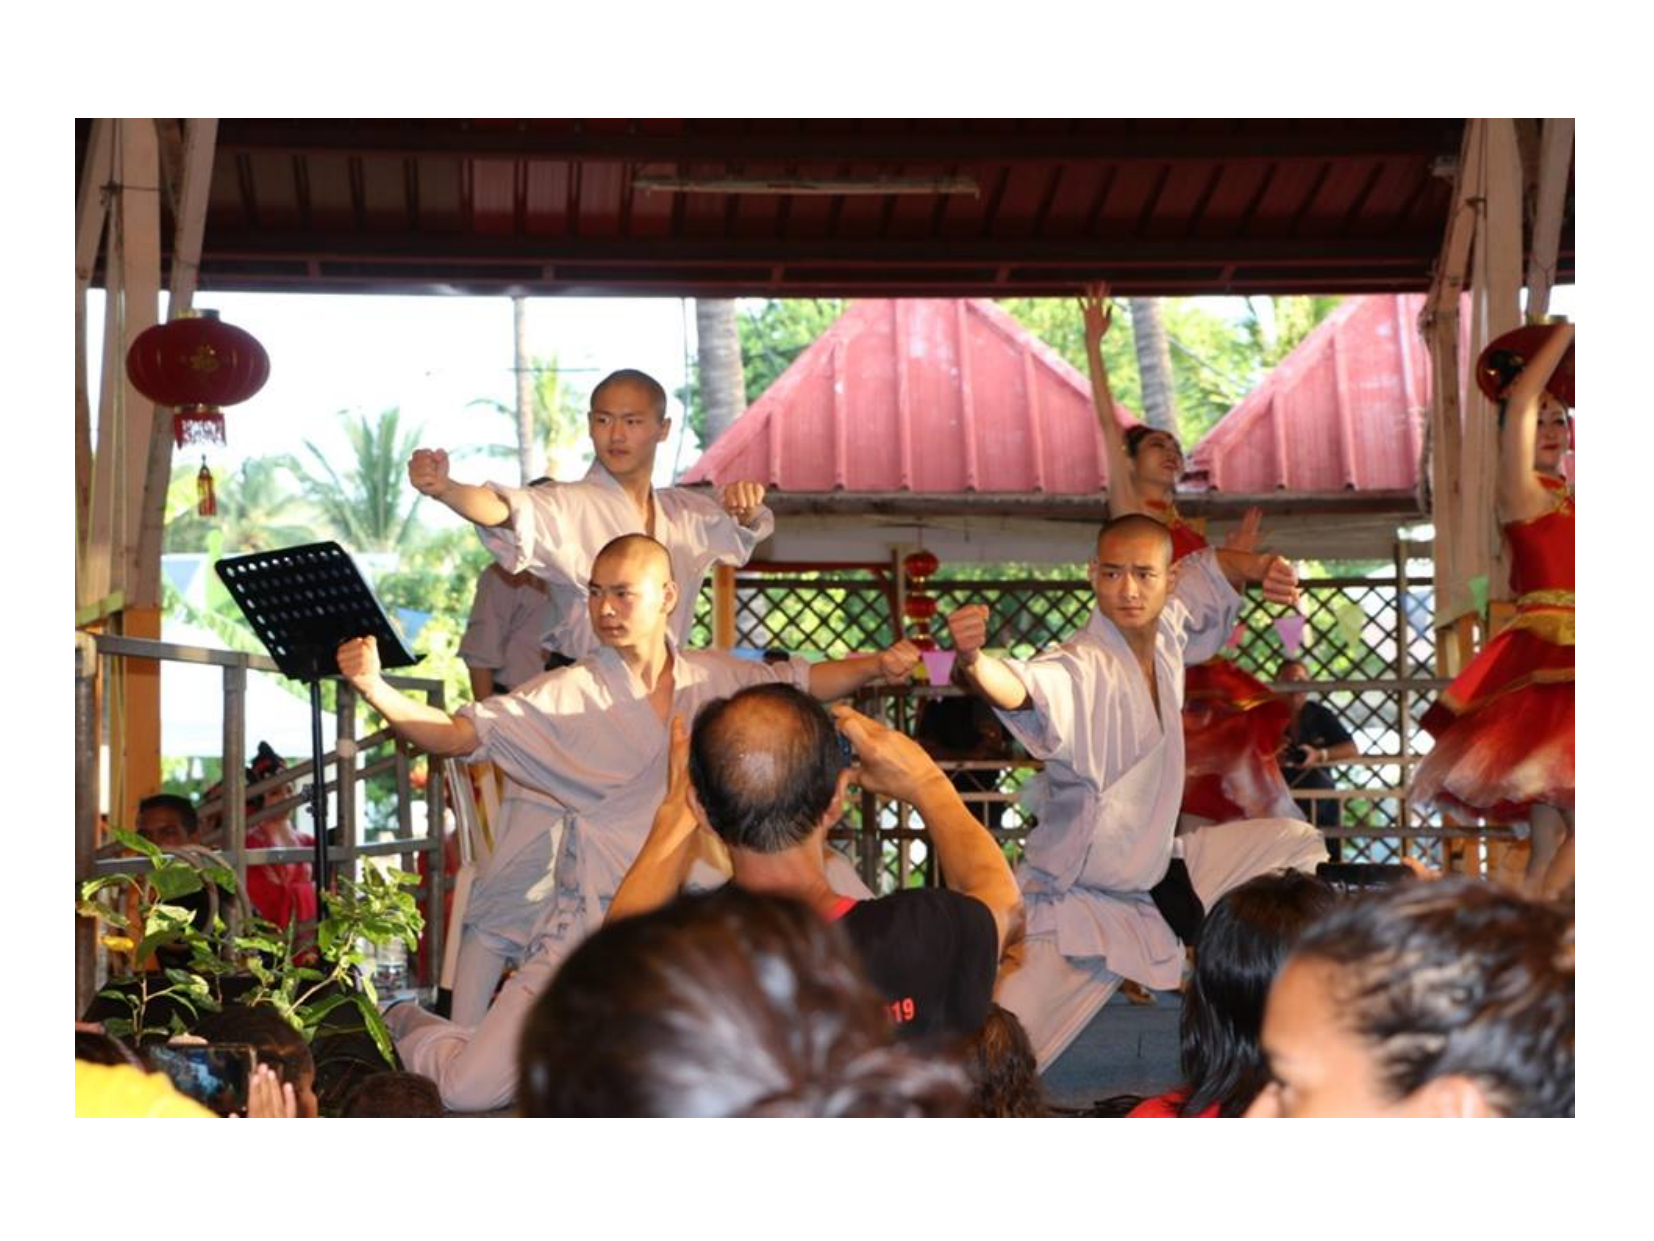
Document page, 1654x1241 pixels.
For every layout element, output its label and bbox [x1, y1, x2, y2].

picture [75, 118, 1575, 1118]
